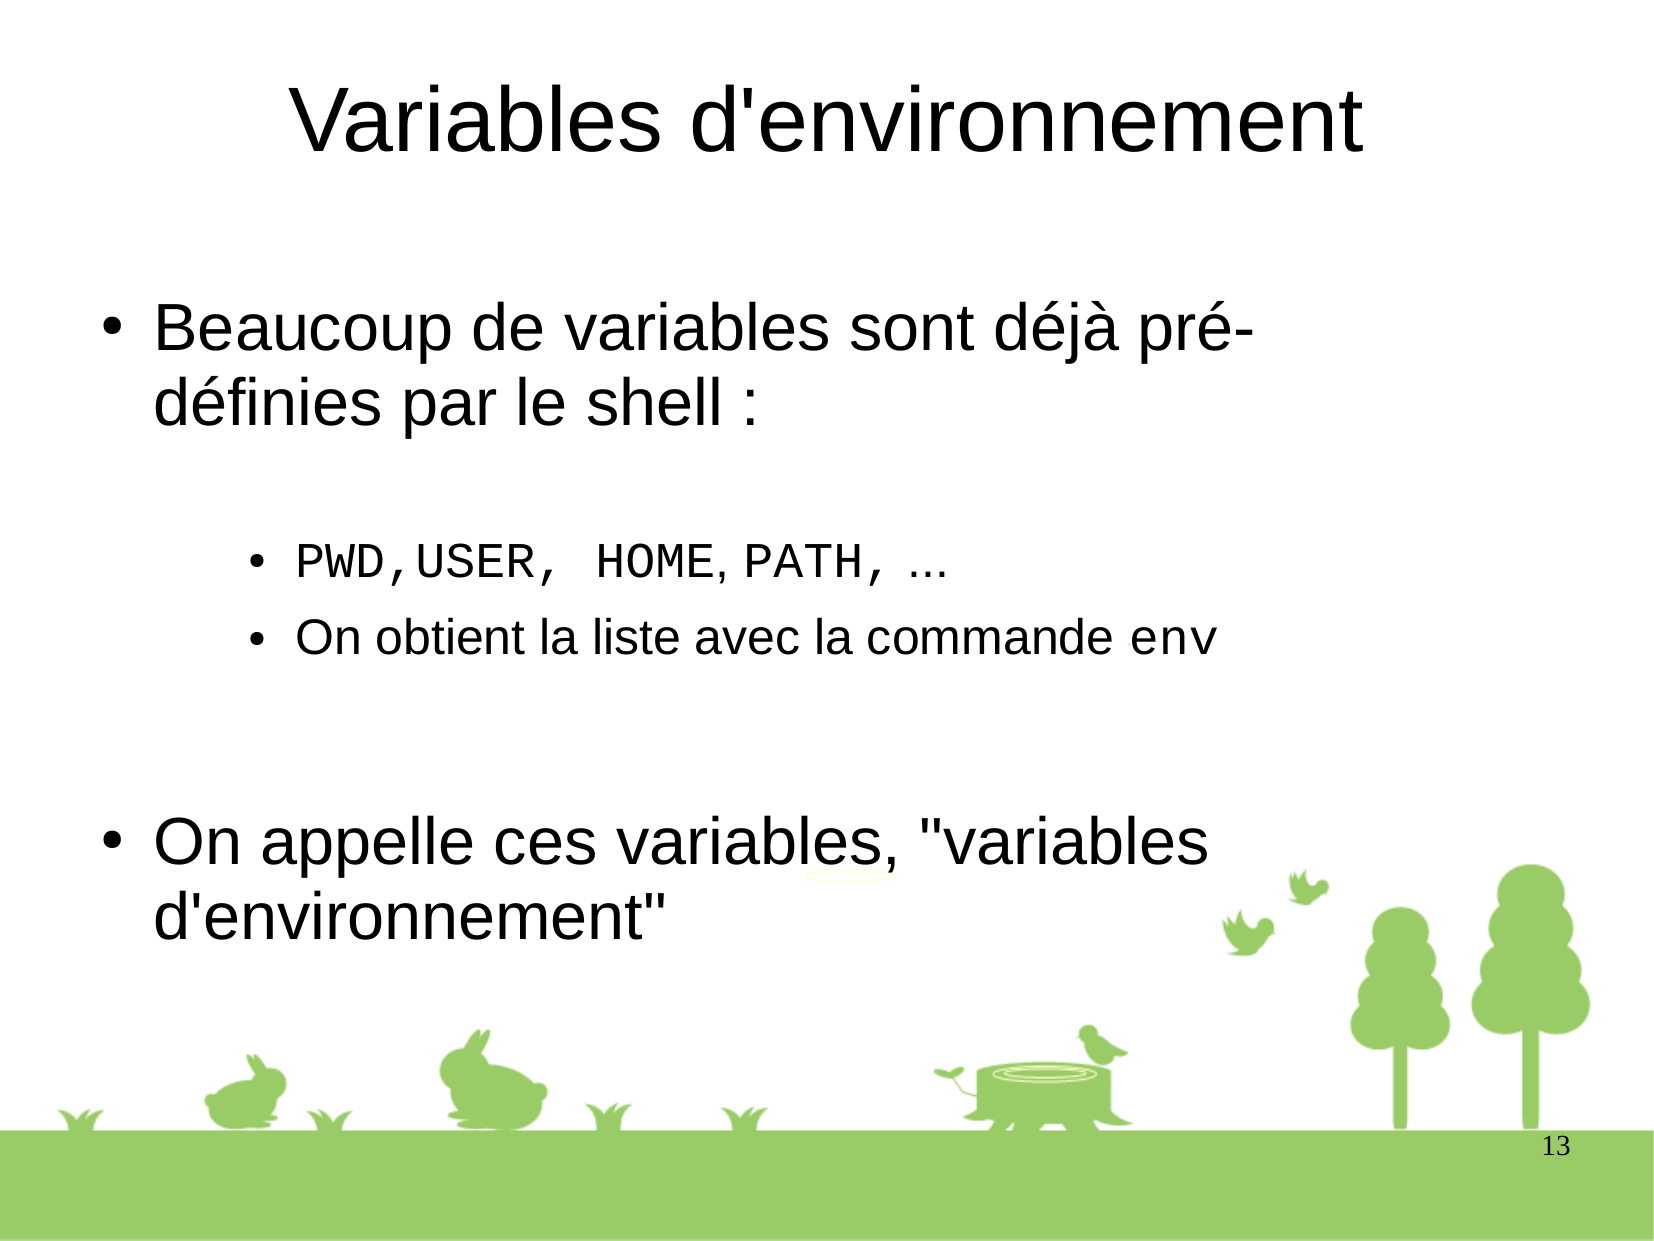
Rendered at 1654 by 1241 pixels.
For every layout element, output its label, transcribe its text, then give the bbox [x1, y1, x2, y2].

list Beaucoup de variables sont déjà pré-définies par le shell : PWD,USER, HOME, PATH, ... On obtient la liste avec la commande env On appelle ces variables, "variables d'environnement" [82, 290, 1571, 1010]
picture [0, 0, 1654, 1241]
title Variables d'environnement [82, 49, 1571, 189]
